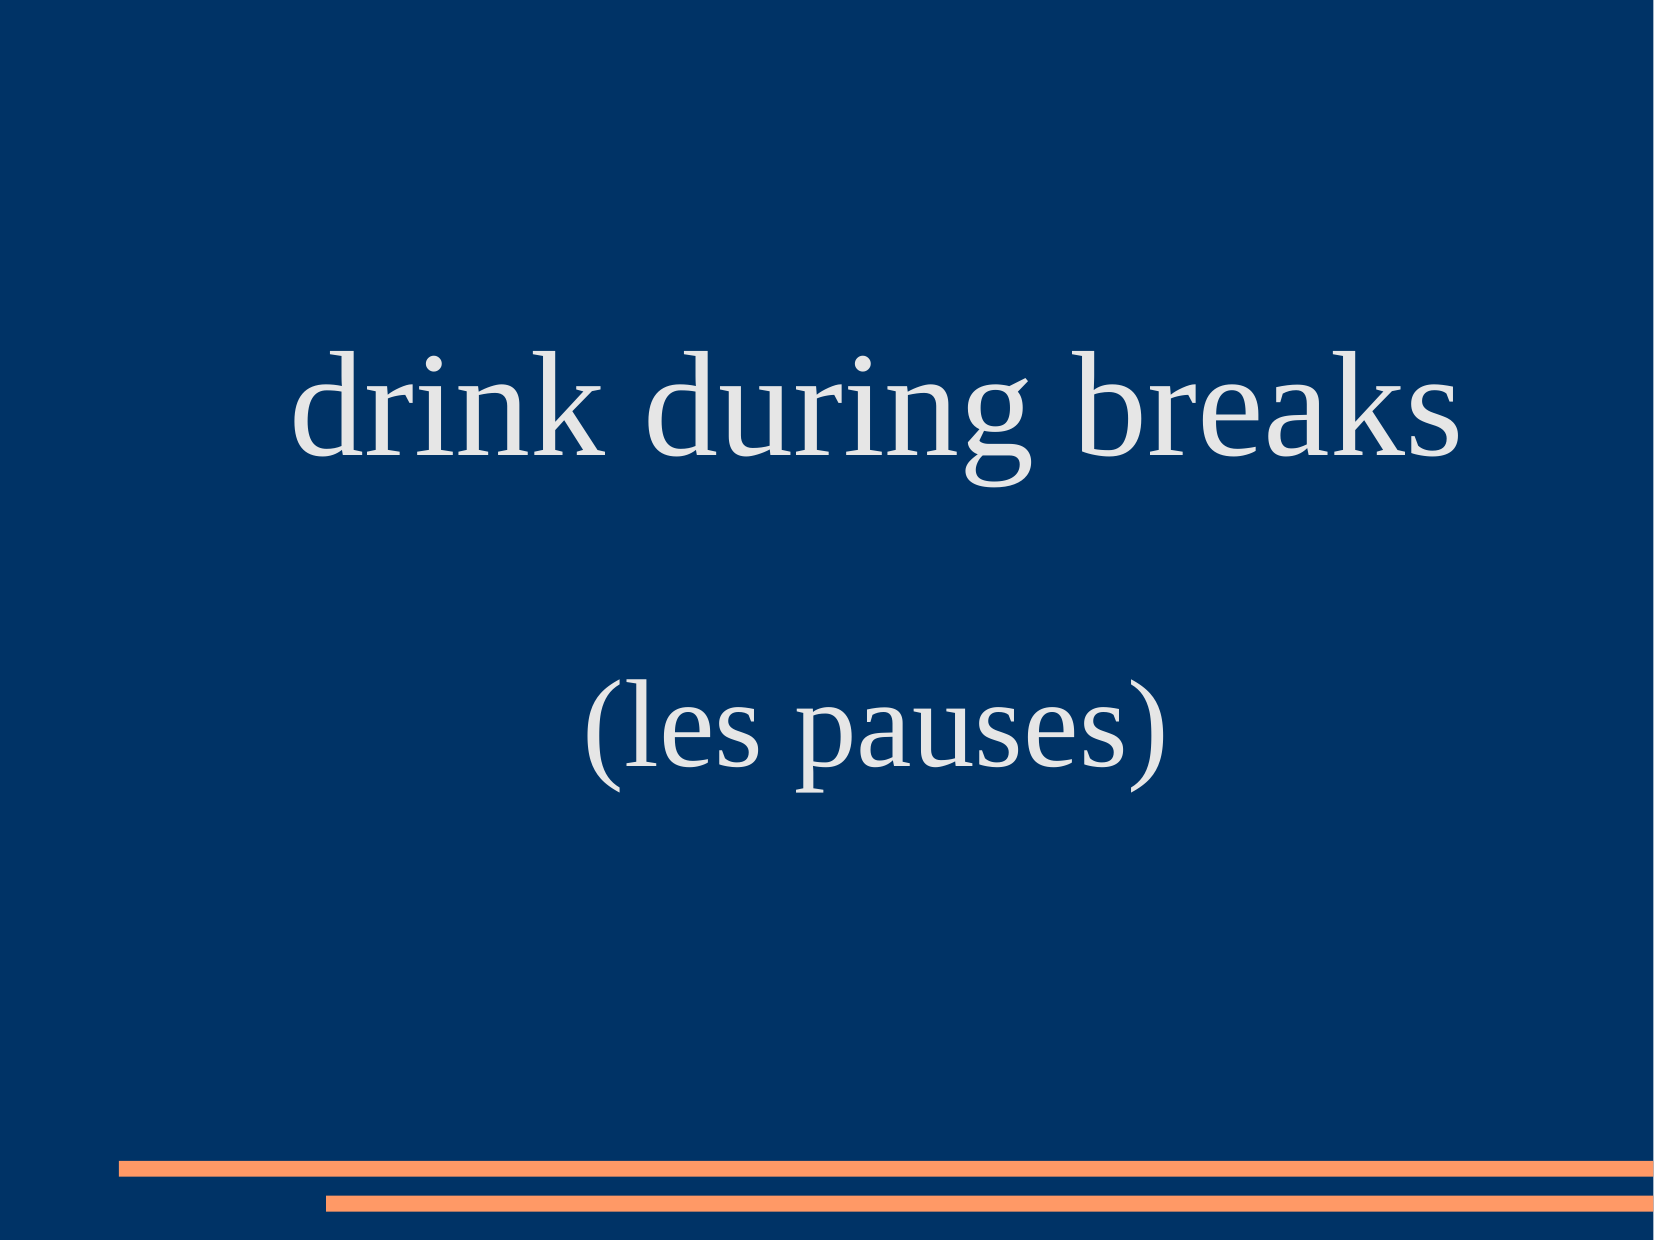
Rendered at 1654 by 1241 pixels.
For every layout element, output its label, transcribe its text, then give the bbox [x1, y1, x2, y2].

list drink during breaks (les pauses) [121, 322, 1561, 1132]
